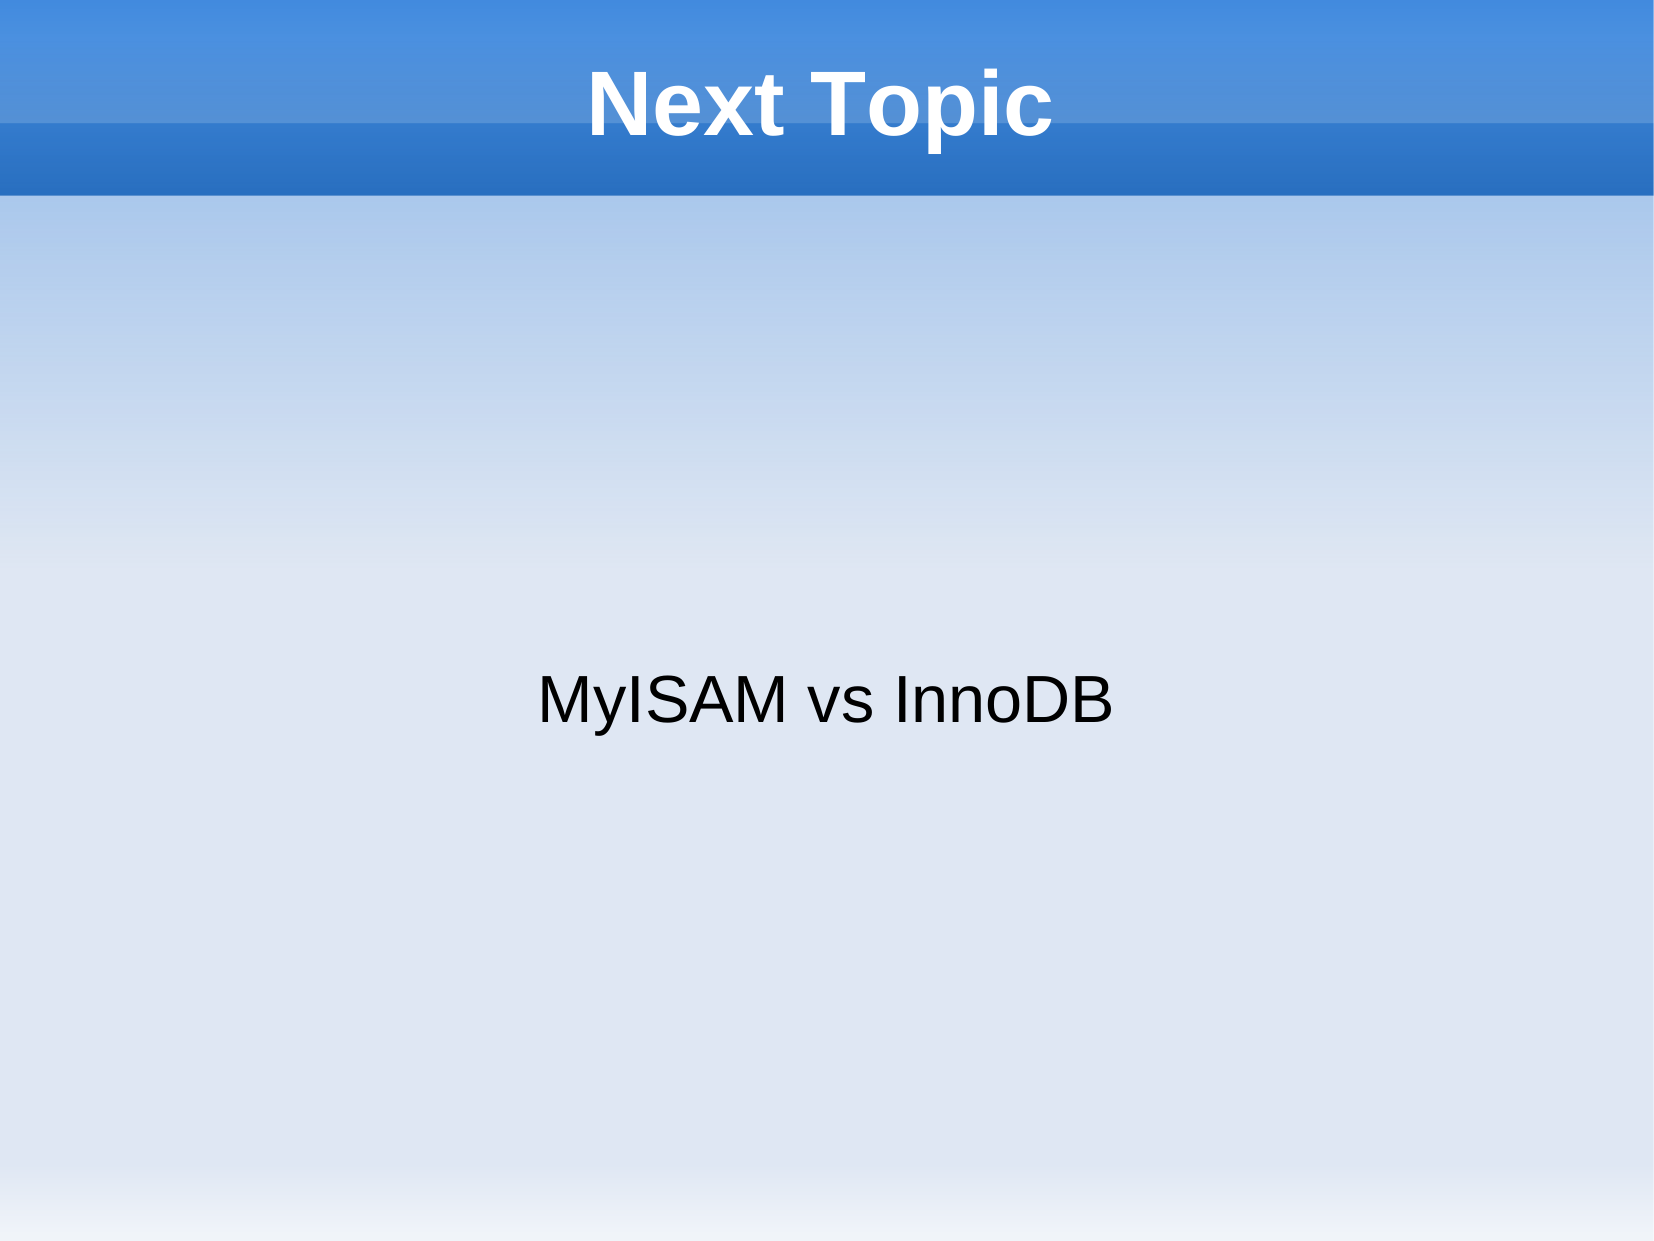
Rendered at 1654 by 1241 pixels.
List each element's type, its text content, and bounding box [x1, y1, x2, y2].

subtitle MyISAM vs InnoDB [82, 290, 1571, 1109]
title Next Topic [76, 0, 1565, 208]
picture [0, 0, 1654, 1241]
